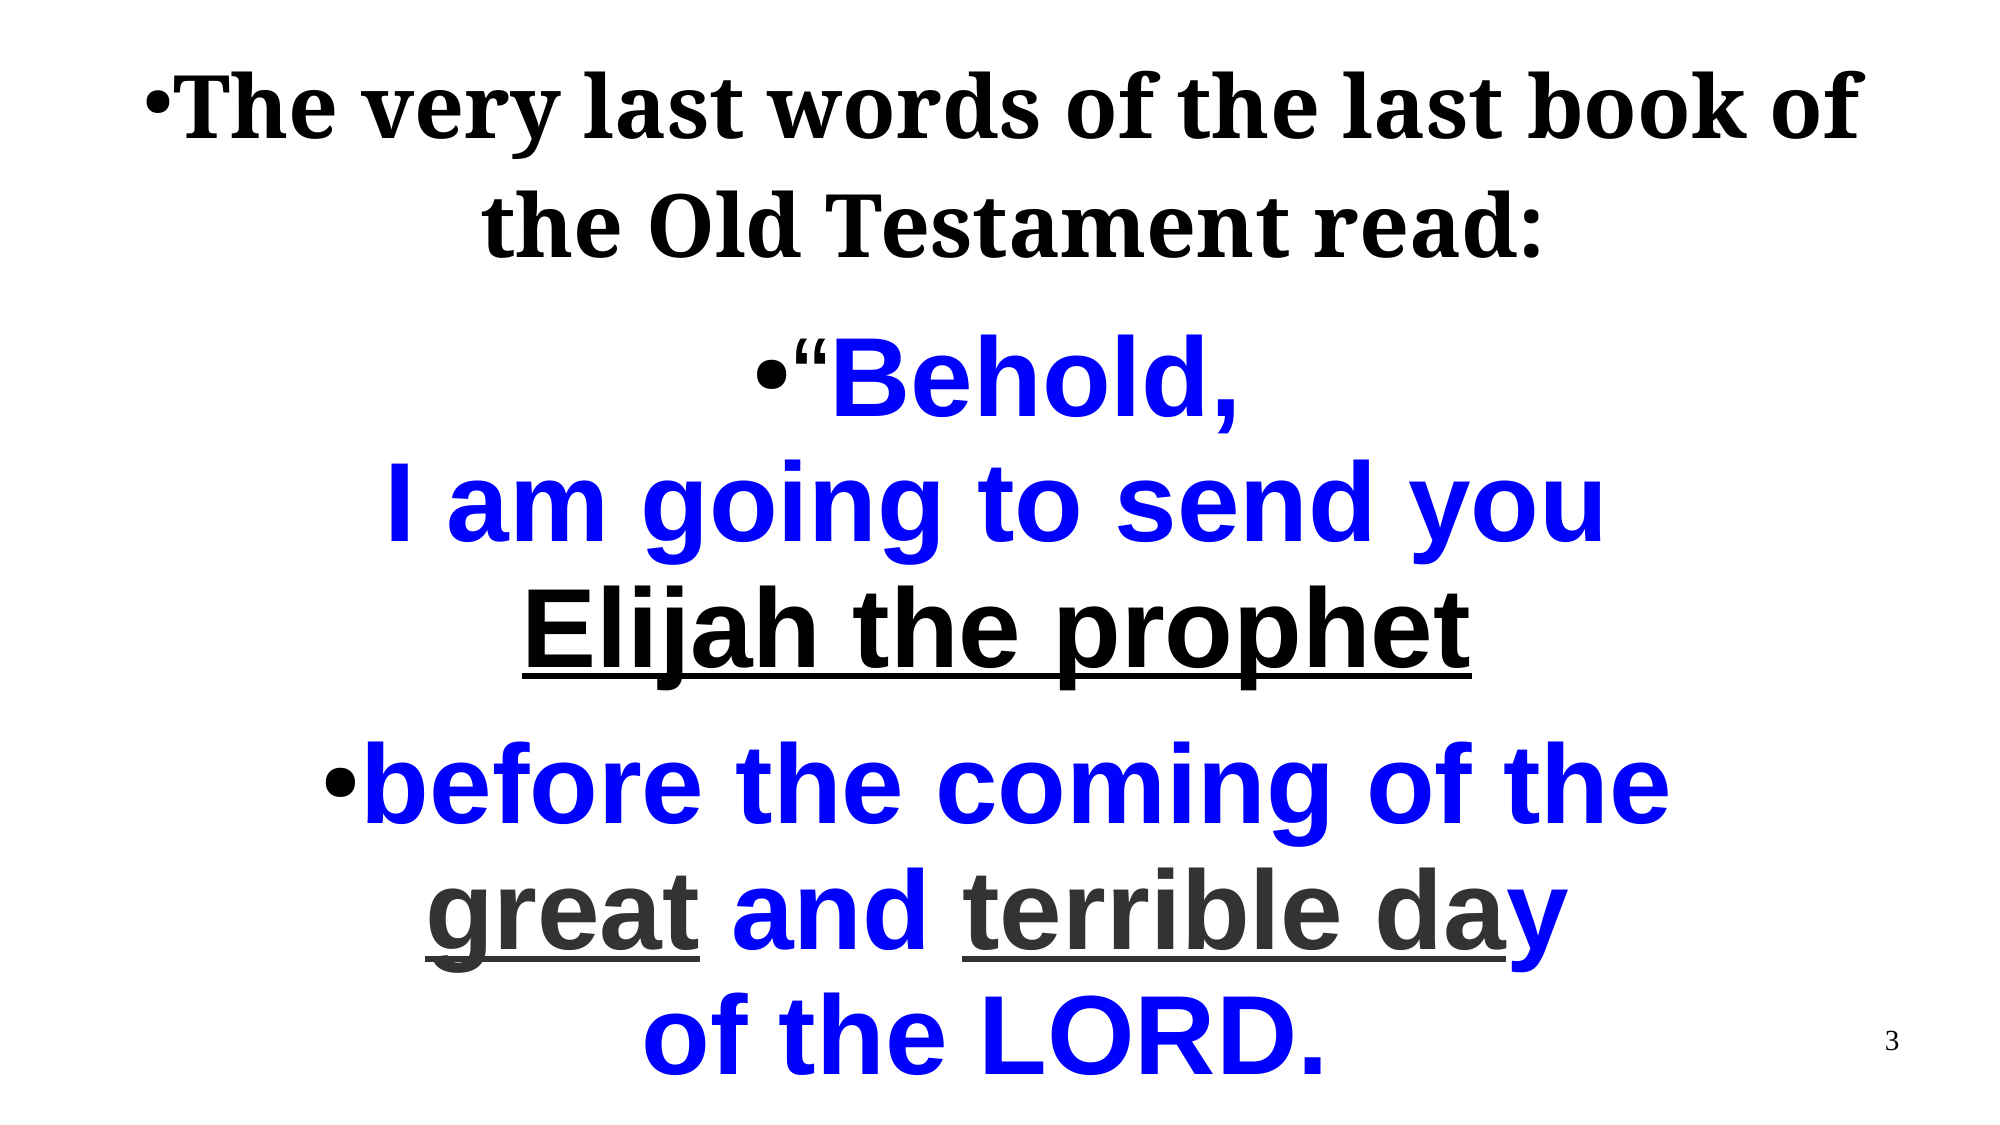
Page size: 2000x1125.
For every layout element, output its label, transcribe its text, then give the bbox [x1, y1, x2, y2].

text_box The very last words of the last book of the Old Testament read: “Behold, I am going to send you Elijah the prophet before the coming of the great and terrible day of the LORD. [37, 37, 1988, 1125]
